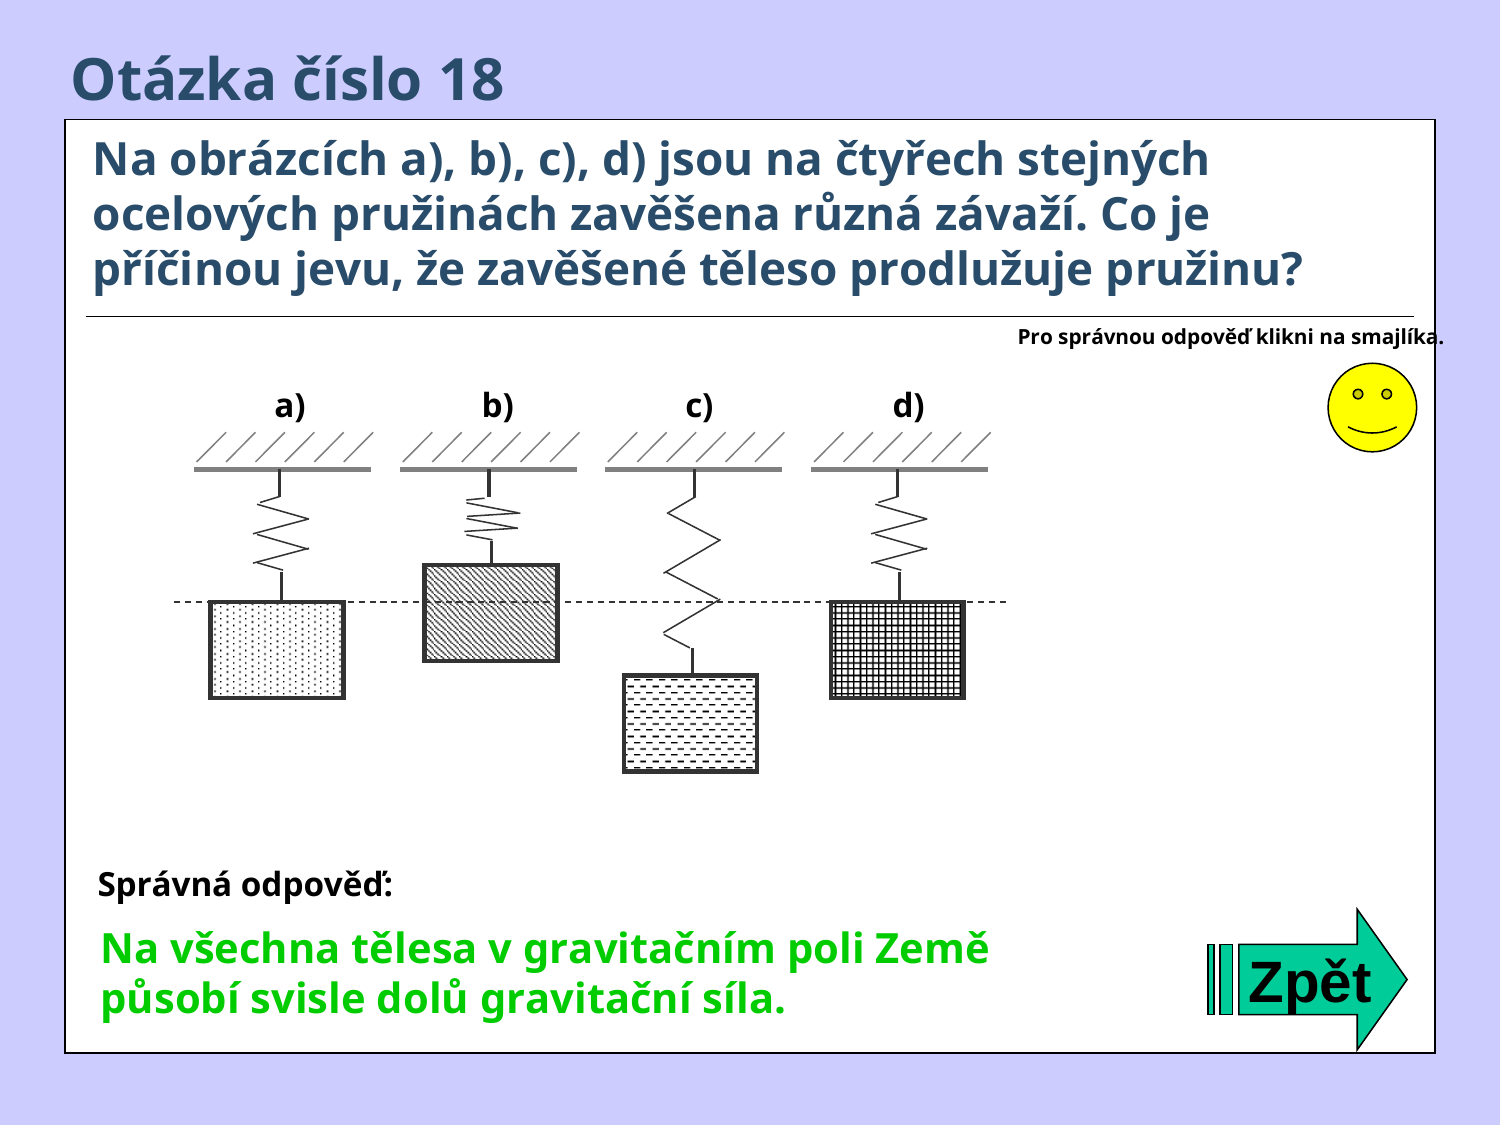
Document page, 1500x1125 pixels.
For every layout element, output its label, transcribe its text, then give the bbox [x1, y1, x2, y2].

text_box [775, 155, 785, 165]
text_box Zpět [1238, 909, 1408, 1050]
text_box [669, 264, 679, 270]
text_box [1165, 260, 1175, 280]
text_box a) [259, 370, 326, 437]
text_box d) [877, 370, 945, 438]
text_box [1075, 264, 1085, 270]
text_box [447, 264, 457, 270]
text_box [534, 260, 546, 276]
text_box [859, 265, 869, 280]
text_box [102, 265, 112, 280]
text_box [908, 265, 918, 280]
text_box [478, 155, 488, 165]
text_box [704, 155, 714, 165]
text_box [612, 264, 622, 270]
text_box [1115, 265, 1125, 280]
text_box [1062, 260, 1109, 289]
text_box [368, 155, 378, 165]
text_box [1032, 260, 1042, 280]
text_box [371, 260, 381, 280]
text_box [936, 265, 946, 280]
text_box [1111, 155, 1121, 165]
text_box [317, 264, 327, 270]
text_box Na obrázcích a), b), c), d) jsou na čtyřech stejných ocelových pružinách zavěšena různá závaží. Co je příčinou jevu, že zavěšené těleso prodlužuje pružinu? [78, 165, 1413, 260]
text_box [208, 155, 218, 165]
text_box [562, 264, 572, 270]
text_box [102, 151, 110, 165]
text_box [611, 155, 621, 165]
text_box [768, 264, 778, 270]
text_box [1190, 155, 1200, 165]
text_box c) [670, 370, 738, 438]
text_box [1261, 260, 1271, 280]
text_box [934, 154, 944, 160]
text_box Zpět [1208, 944, 1214, 1015]
text_box [985, 155, 995, 165]
text_box [178, 155, 188, 165]
text_box [262, 260, 272, 280]
text_box Pro správnou odpověď klikni na smajlíka. [1002, 289, 1464, 384]
text_box [233, 265, 243, 280]
text_box [64, 119, 1436, 1053]
text_box [727, 264, 737, 270]
text_box [1069, 154, 1079, 160]
text_box Na všechna tělesa v gravitačním poli Země působí svisle dolů gravitační síla. [85, 924, 1142, 1019]
text_box b) [466, 370, 534, 438]
text_box Zpět [1220, 944, 1233, 1015]
text_box [342, 260, 354, 276]
text_box [508, 273, 516, 280]
text_box [818, 265, 828, 280]
text_box [980, 260, 990, 280]
text_box Správná odpověď: [82, 835, 492, 931]
text_box Otázka číslo 18 [55, 38, 1391, 133]
